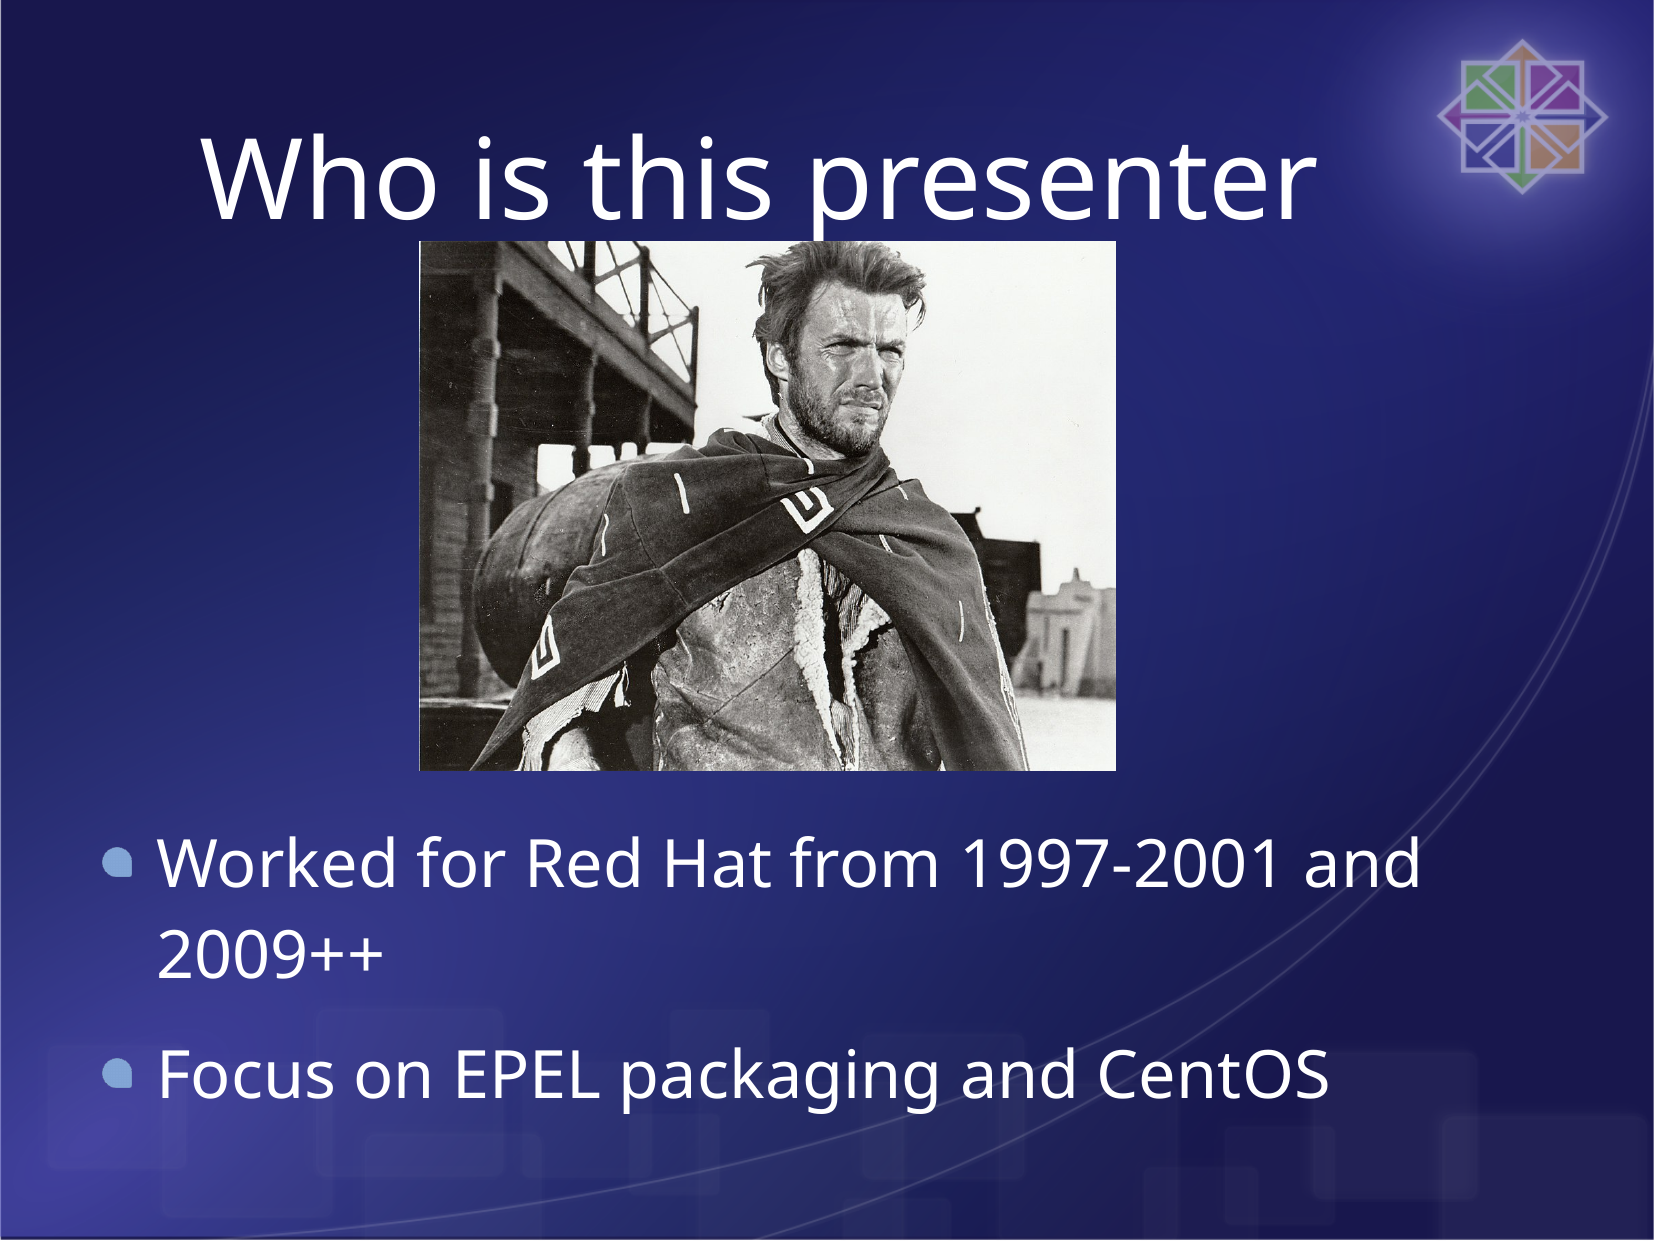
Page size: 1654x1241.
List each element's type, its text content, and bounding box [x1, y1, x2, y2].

title Who is this presenter [94, 99, 1425, 252]
list Worked for Red Hat from 1997-2001 and 2009++ Focus on EPEL packaging and CentOS [85, 816, 1582, 1011]
picture [0, 0, 1654, 1241]
